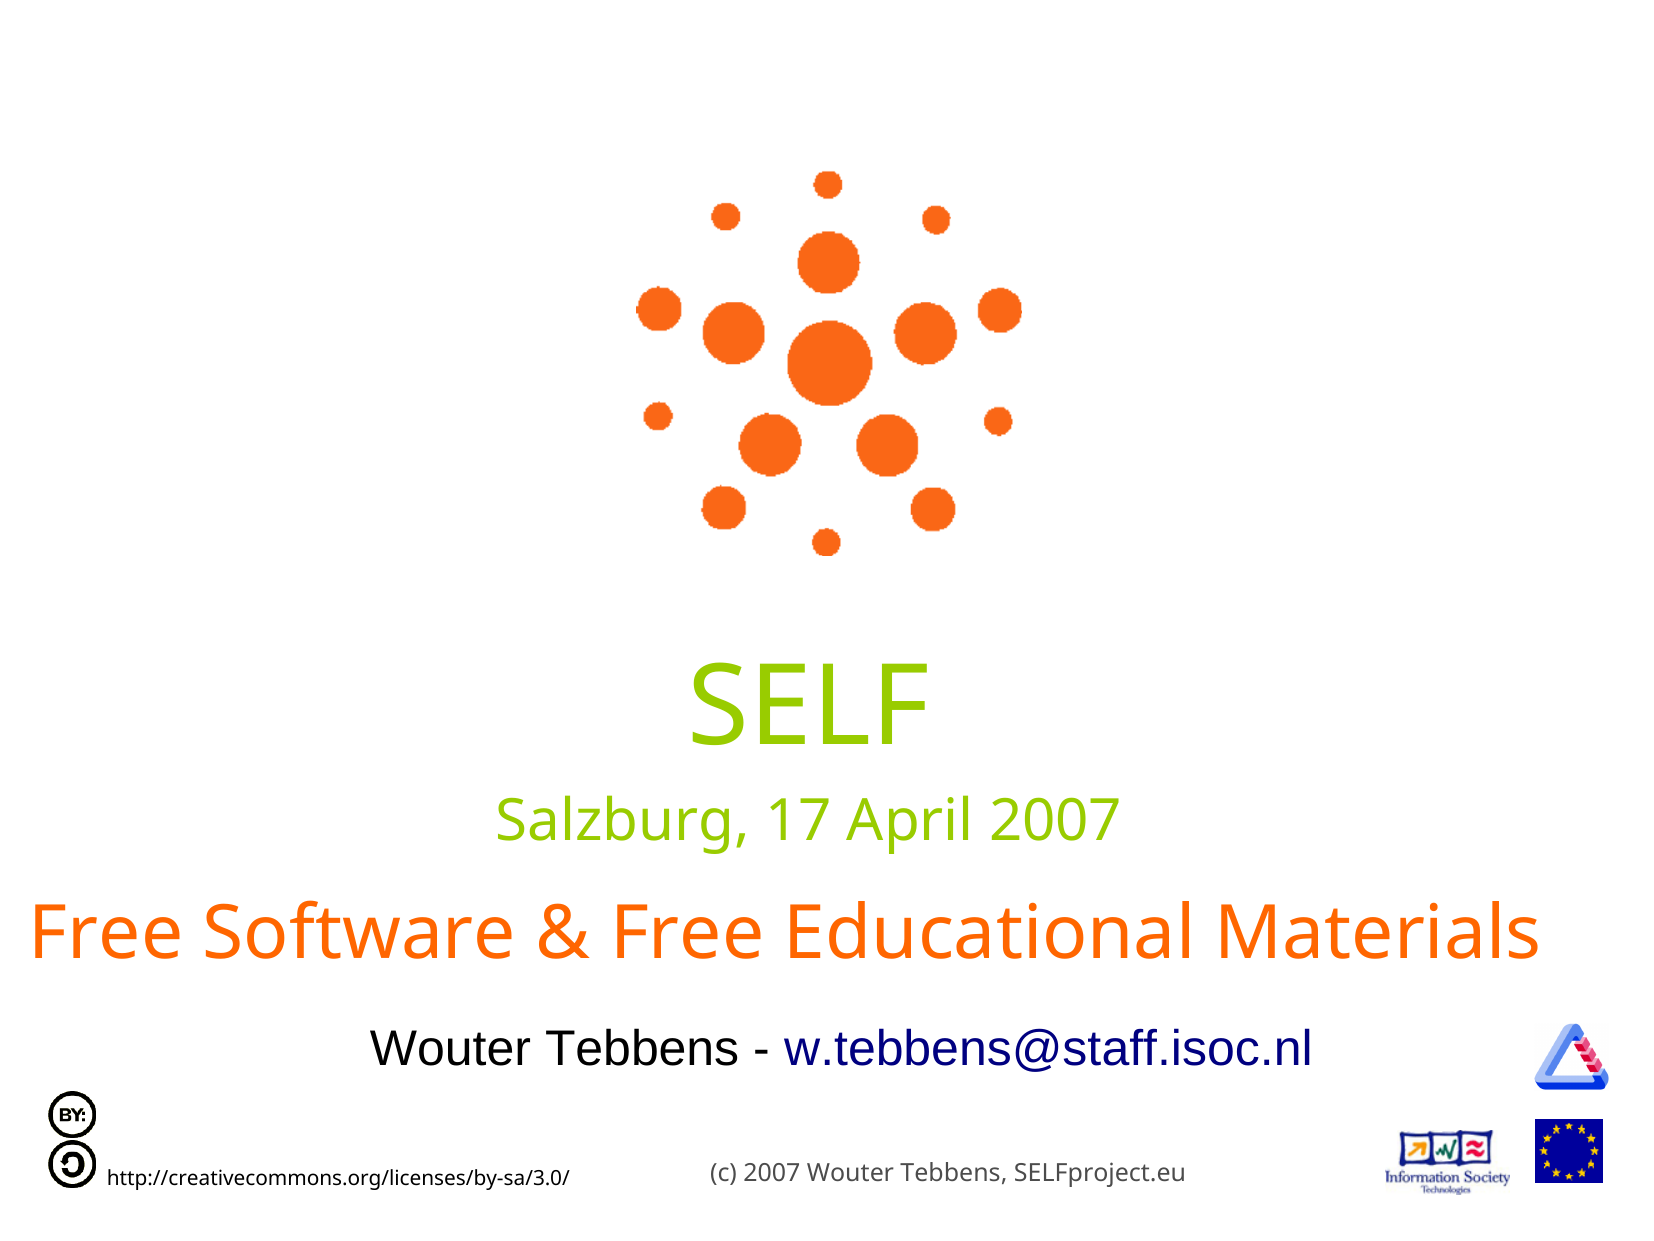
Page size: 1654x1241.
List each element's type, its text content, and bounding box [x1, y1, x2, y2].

picture [1385, 1130, 1510, 1195]
text_box Wouter Tebbens - w.tebbens@staff.isoc.nl [267, 1020, 1398, 1104]
picture [1535, 1119, 1603, 1183]
picture [1534, 1023, 1609, 1091]
text_box SELF Salzburg, 17 April 2007 [495, 624, 1085, 824]
text_box Free Software & Free Educational Materials [29, 878, 1495, 967]
picture [636, 169, 1022, 556]
picture [48, 1091, 96, 1138]
picture [48, 1140, 96, 1188]
